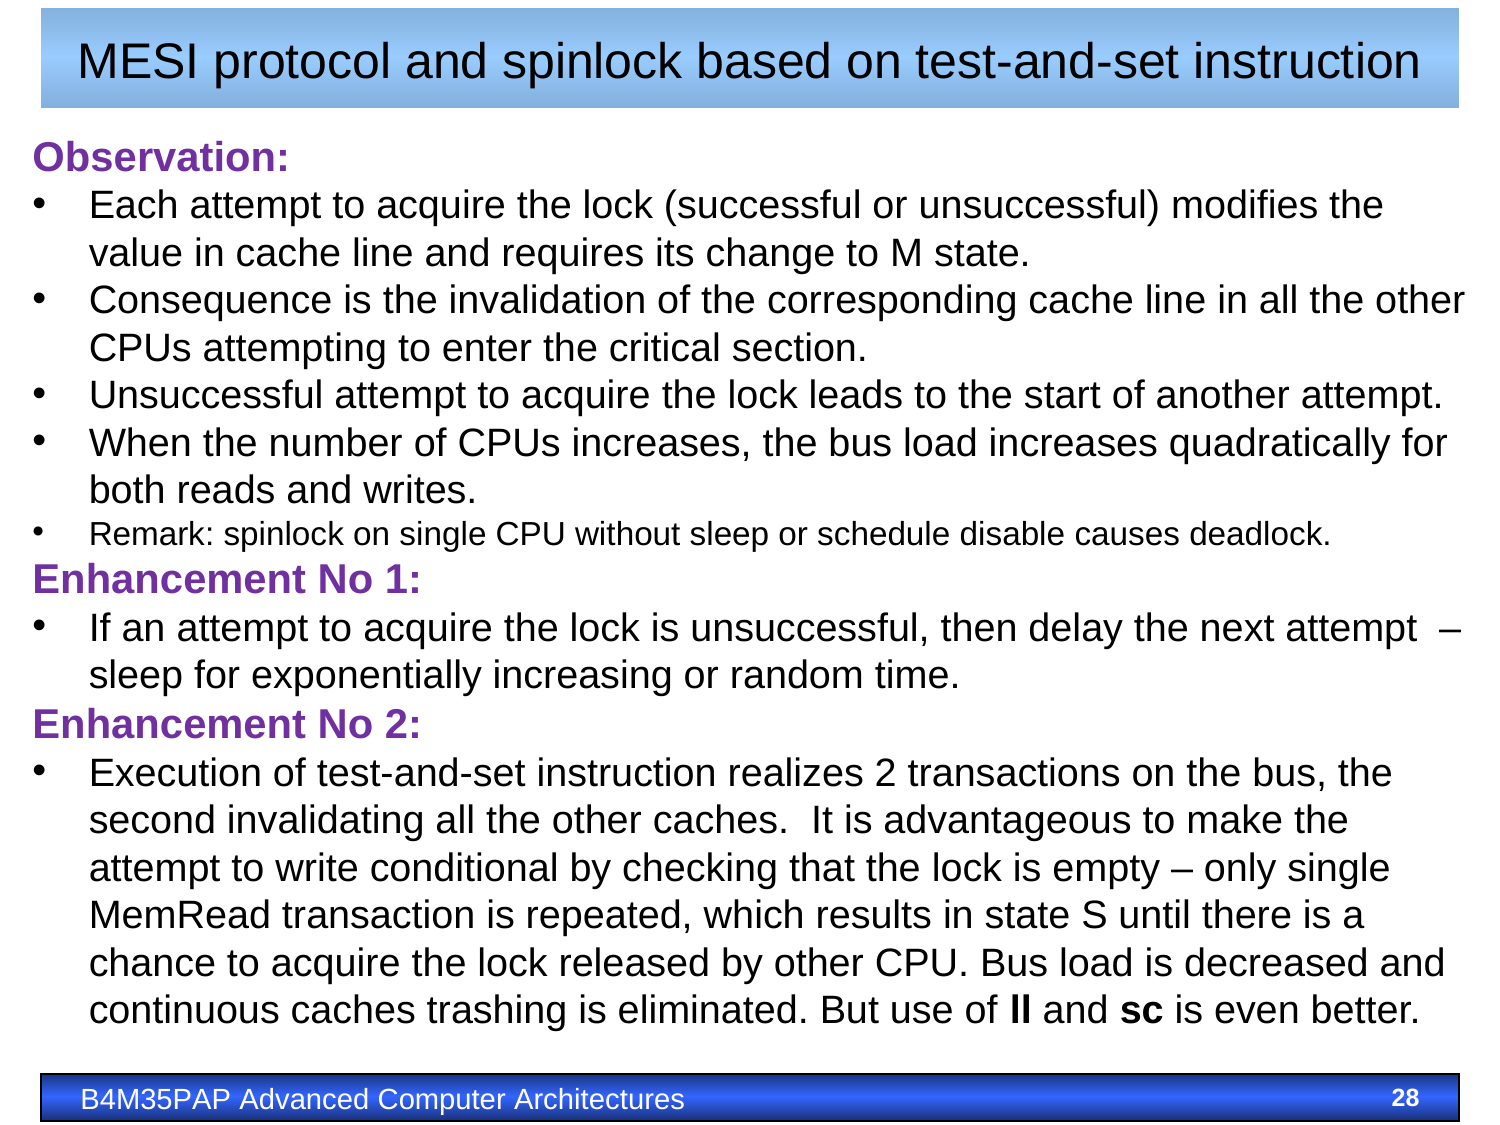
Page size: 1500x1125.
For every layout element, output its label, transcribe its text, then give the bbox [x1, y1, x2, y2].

text_box Observation: Each attempt to acquire the lock (successful or unsuccessful) modifies the value in cache line and requires its change to M state. Consequence is the invalidation of the corresponding cache line in all the other CPUs attempting to enter the critical section. Unsuccessful attempt to acquire the lock leads to the start of another attempt. When the number of CPUs increases, the bus load increases quadratically for both reads and writes. Remark: spinlock on single CPU without sleep or schedule disable causes deadlock. Enhancement No 1: If an attempt to acquire the lock is unsuccessful, then delay the next attempt – sleep for exponentially increasing or random time. Enhancement No 2: Execution of test-and-set instruction realizes 2 transactions on the bus, the second invalidating all the other caches. It is advantageous to make the attempt to write conditional by checking that the lock is empty – only single MemRead transaction is repeated, which results in state S until there is a chance to acquire the lock released by other CPU. Bus load is decreased and continuous caches trashing is eliminated. But use of ll and sc is even better. [17, 121, 1500, 1039]
title MESI protocol and spinlock based on test-and-set instruction [41, 8, 1459, 108]
